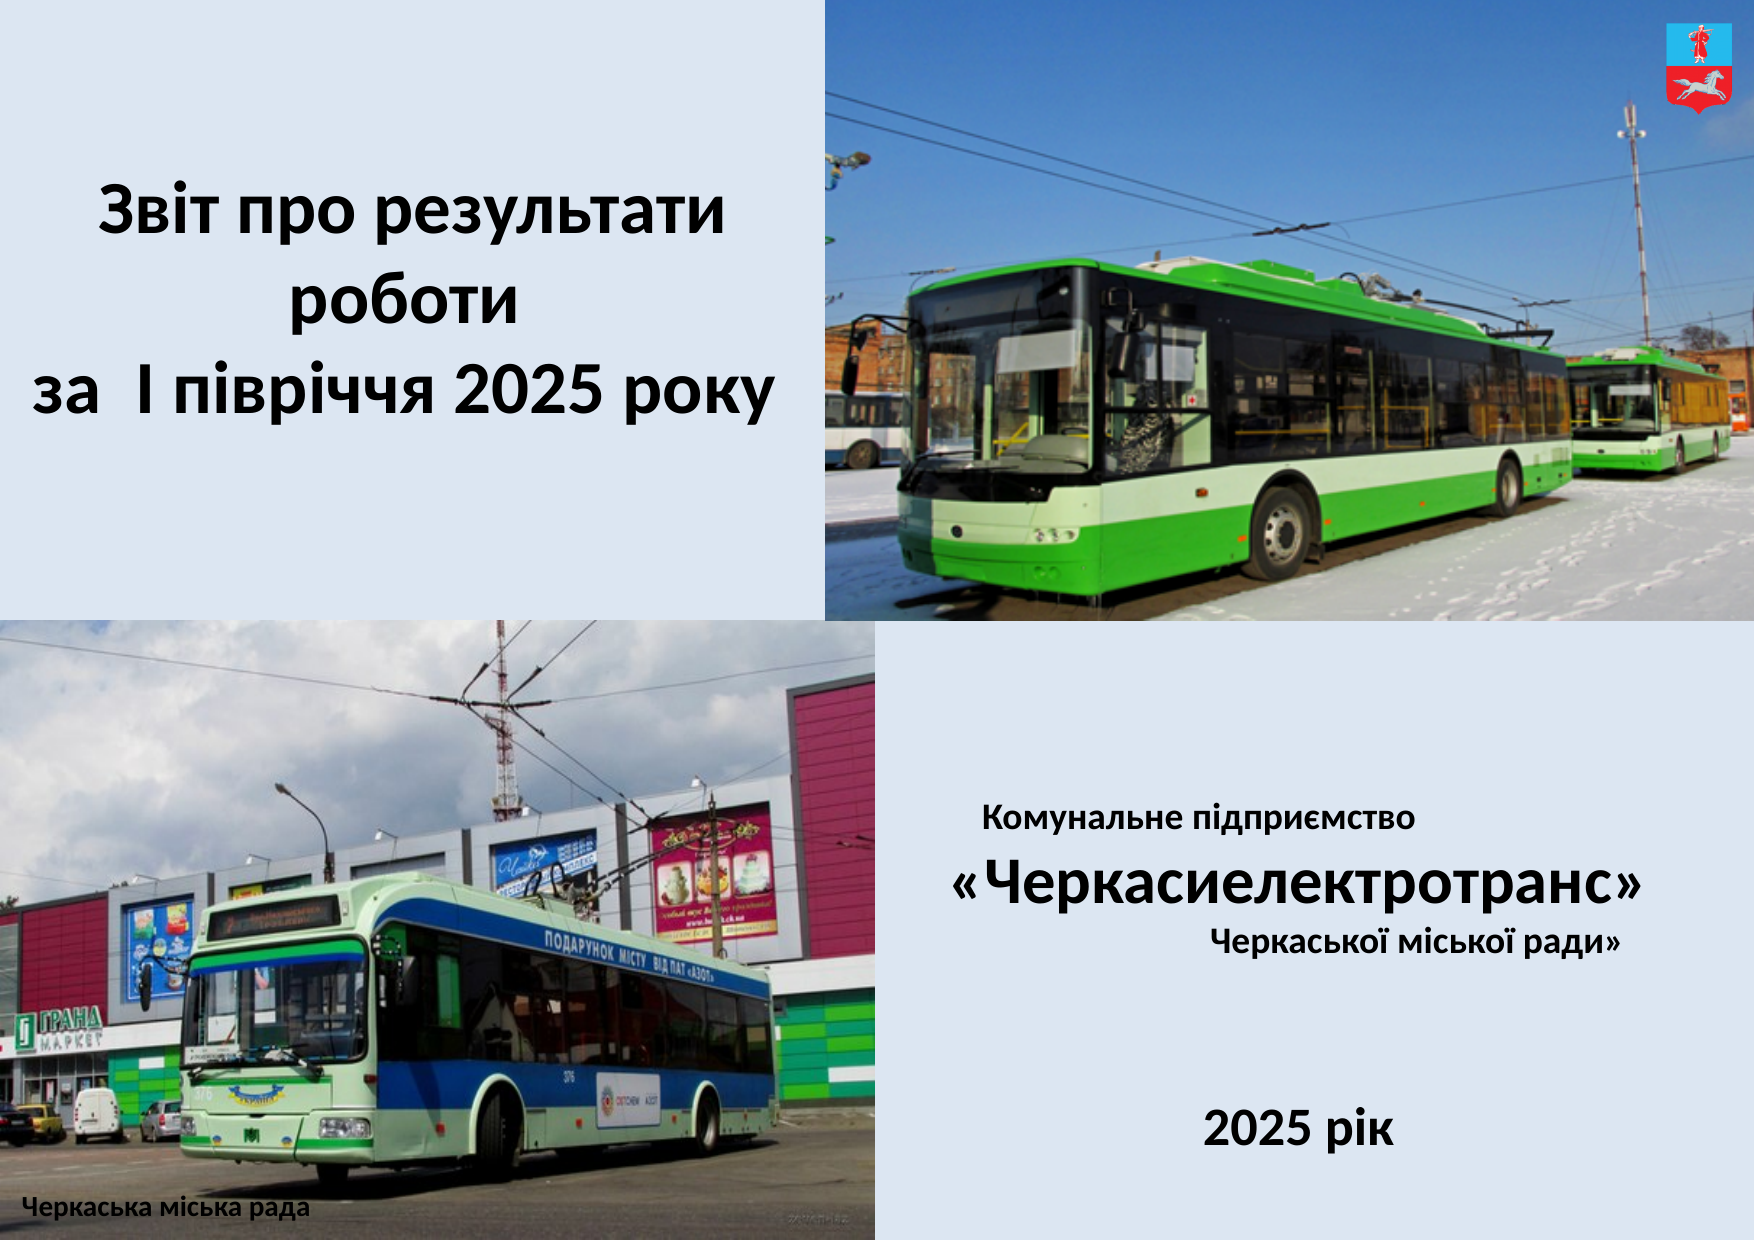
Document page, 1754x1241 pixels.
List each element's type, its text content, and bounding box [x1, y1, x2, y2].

text_box Комунальне підприємство «Черкасиелектротранс» Черкаської міської ради» 2025 рік [933, 720, 1754, 1228]
picture [0, 0, 1754, 1241]
text_box Звіт про результати роботи за I півріччя 2025 року [3, 151, 824, 436]
text_box Черкаська міська рада [7, 1180, 380, 1230]
